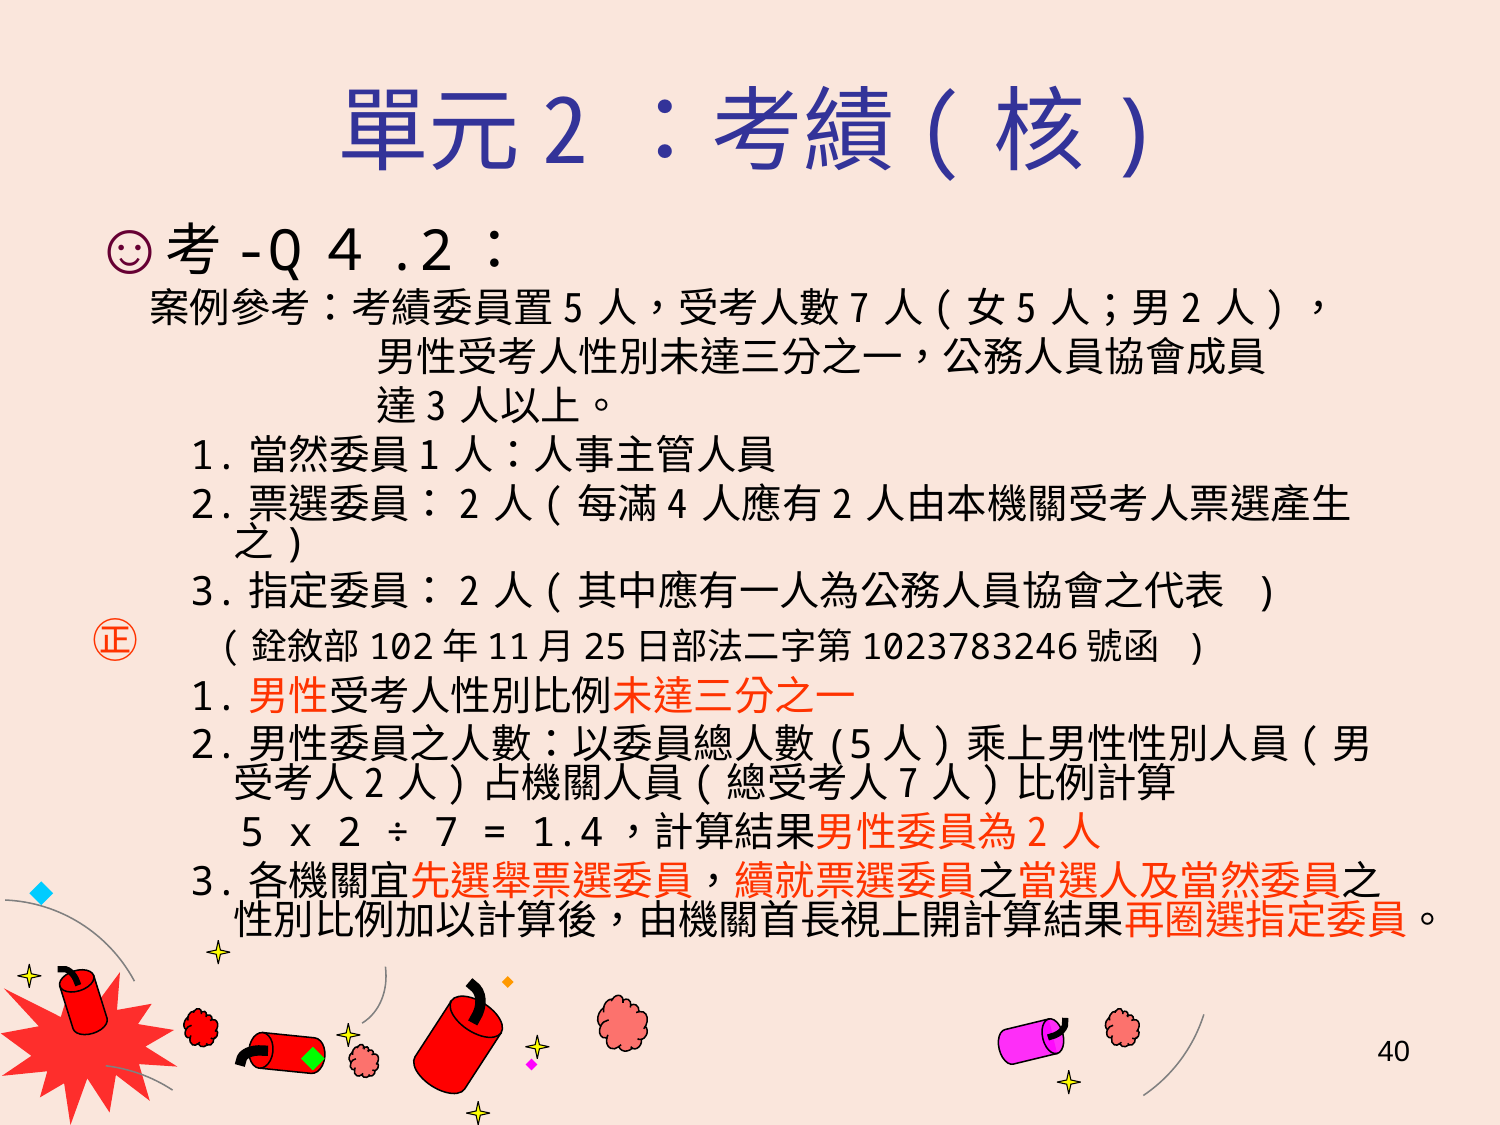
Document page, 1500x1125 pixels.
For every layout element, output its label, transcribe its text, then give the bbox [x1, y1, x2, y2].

list 考-Q４.2： 案例參考：考績委員置5人，受考人數7人(女5人；男2人)， 男性受考人性別未達三分之一，公務人員協會成員 達3人以上。 1.當然委員1人：人事主管人員 2.票選委員：2人(每滿4人應有2人由本機關受考人票選產生之) 3.指定委員：2人(其中應有一人為公務人員協會之代表 ) (銓敘部102年11月25日部法二字第1023783246號函 ) 1.男性受考人性別比例未達三分之一 2.男性委員之人數：以委員總人數(5人)乘上男性性別人員(男受考人2人)占機關人員(總受考人7人)比例計算 5 x 2 ÷ 7 = 1.4，計算結果男性委員為2人 3.各機關宜先選舉票選委員，續就票選委員之當選人及當然委員之性別比例加以計算後，由機關首長視上開計算結果再圈選指定委員。 [75, 220, 1426, 988]
text_box <number> [1074, 1024, 1426, 1103]
title 單元2：考績(核) [75, 45, 1426, 209]
